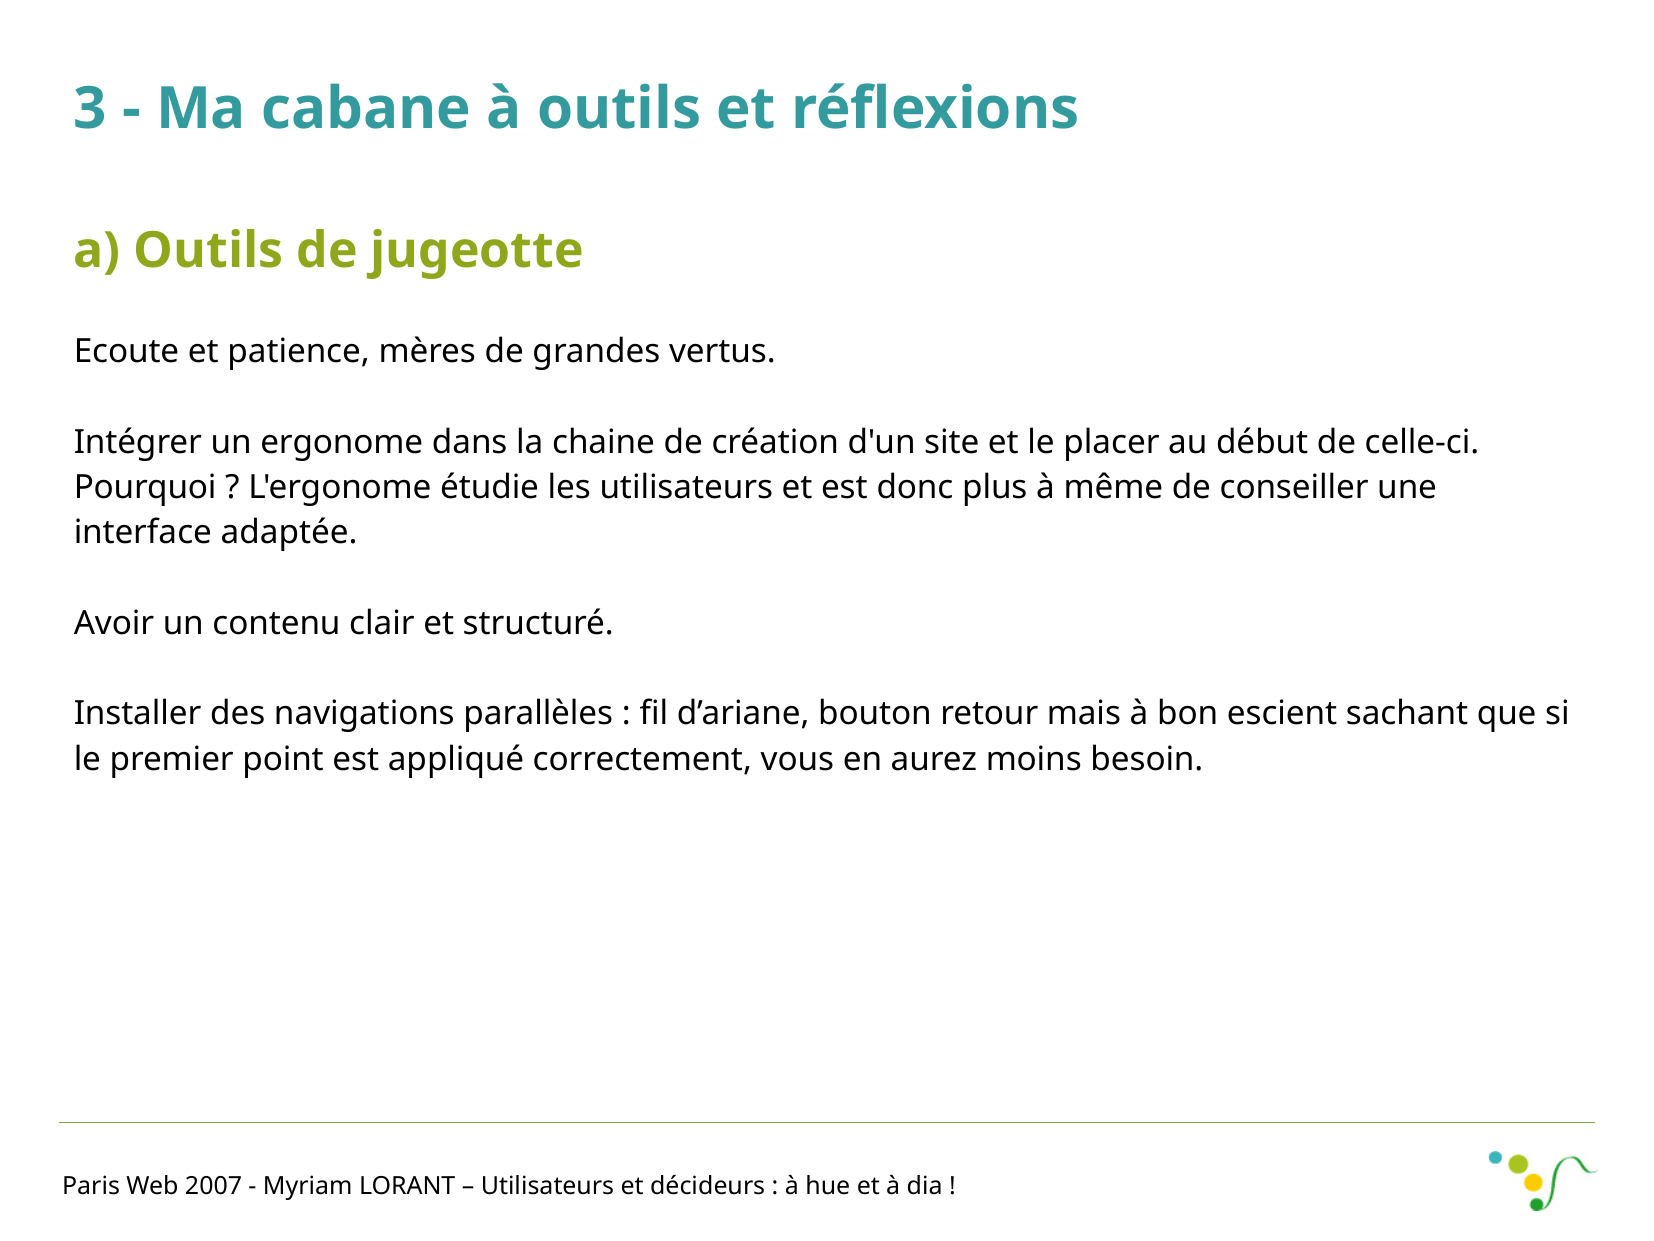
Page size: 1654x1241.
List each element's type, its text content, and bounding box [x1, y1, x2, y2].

text_box 3 - Ma cabane à outils et réflexions a) Outils de jugeotte Ecoute et patience, mères de grandes vertus. Intégrer un ergonome dans la chaine de création d'un site et le placer au début de celle-ci. Pourquoi ? L'ergonome étudie les utilisateurs et est donc plus à même de conseiller une interface adaptée. Avoir un contenu clair et structuré. Installer des navigations parallèles : fil d’ariane, bouton retour mais à bon escient sachant que si le premier point est appliqué correctement, vous en aurez moins besoin. [59, 59, 1595, 700]
picture [1488, 1151, 1598, 1211]
text_box Paris Web 2007 - Myriam LORANT – Utilisateurs et décideurs : à hue et à dia ! [47, 1160, 1488, 1205]
